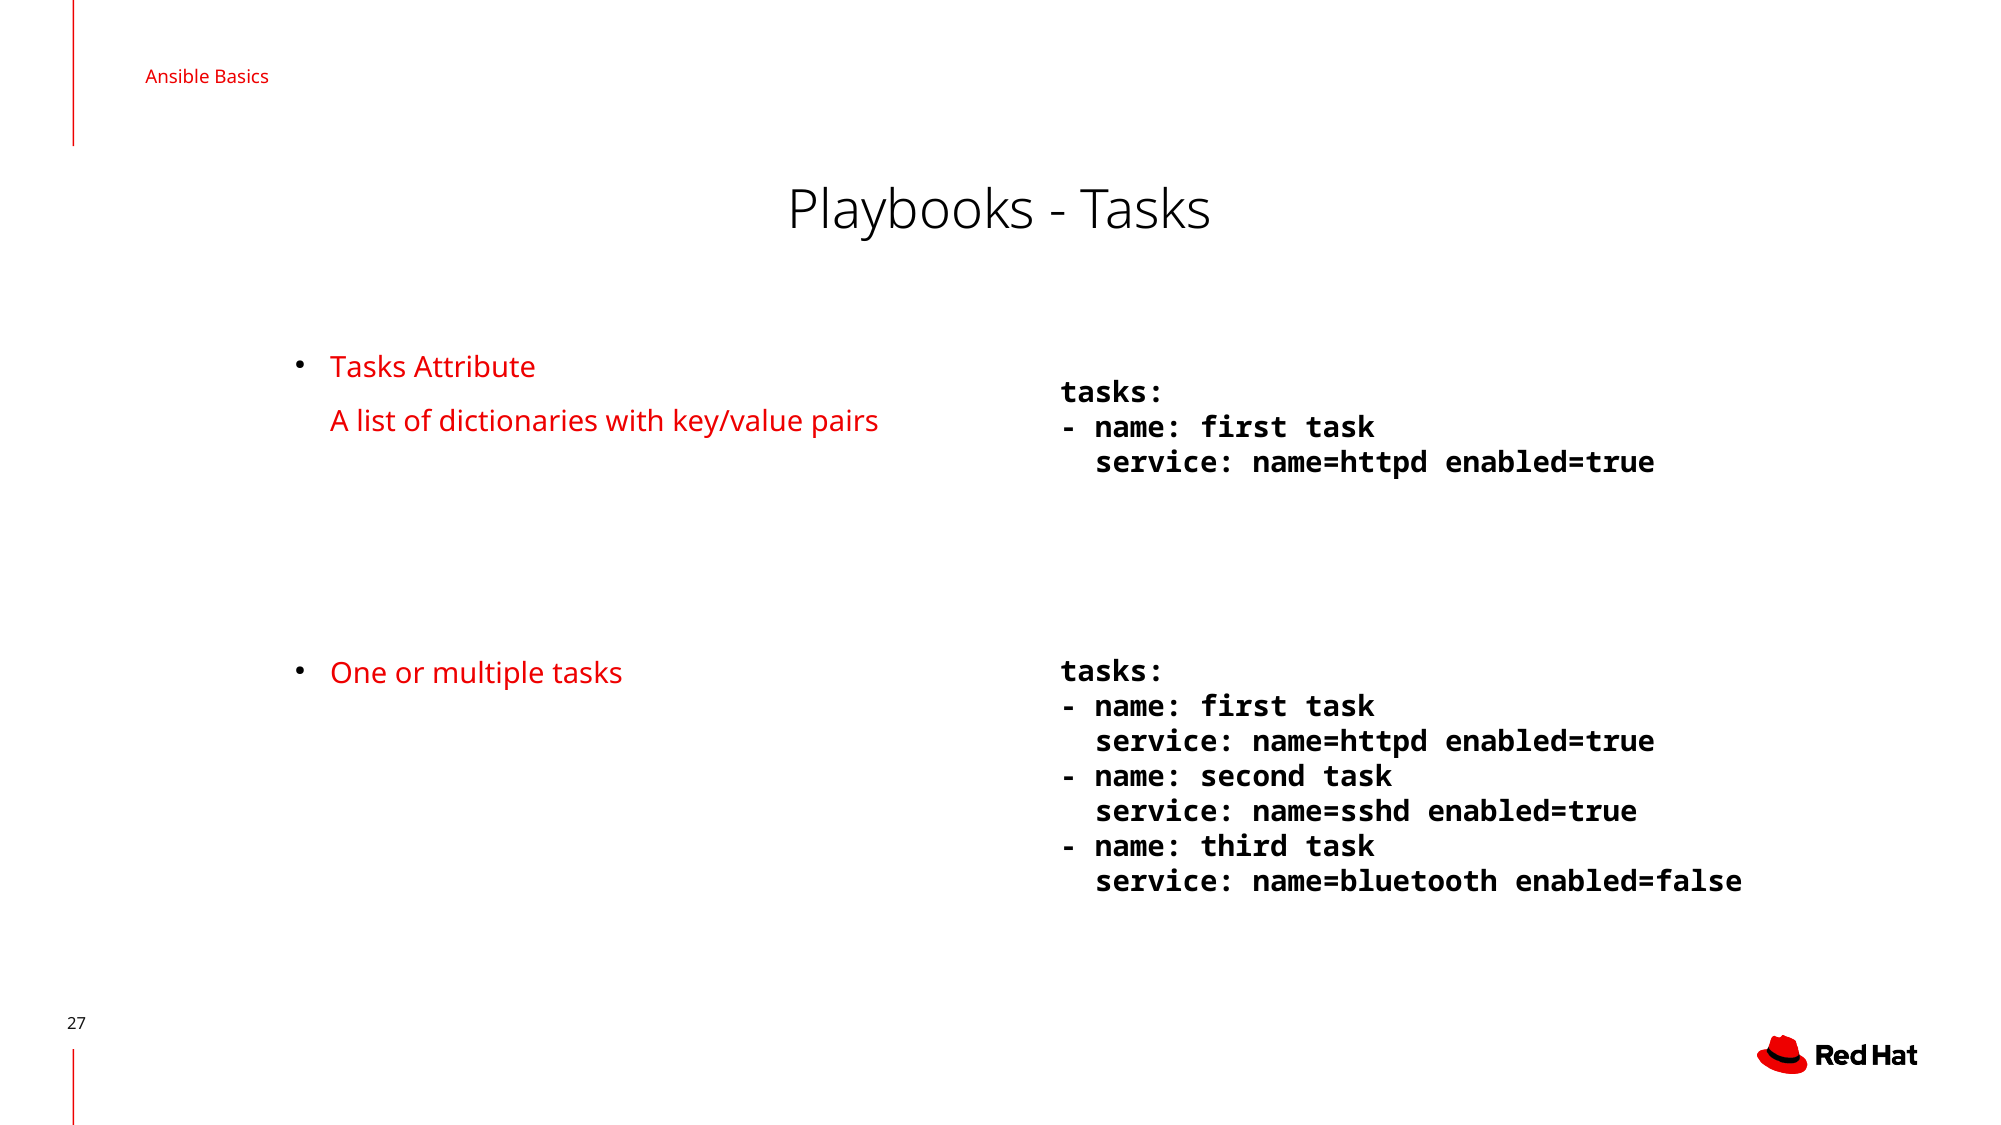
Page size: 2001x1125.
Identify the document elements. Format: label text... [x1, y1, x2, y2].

picture [1757, 1035, 1918, 1074]
subtitle Ansible Basics [73, 9, 918, 143]
text_box tasks: - name: first task service: name=httpd enabled=true tasks: - name: first task service: name=httpd enabled=true - name: second task service: name=sshd enabled=true - name: third task service: name=bluetooth enabled=false [1010, 365, 1764, 905]
title Playbooks - Tasks [287, 155, 1713, 315]
text_box Tasks Attribute A list of dictionaries with key/value pairs One or multiple tasks [294, 329, 883, 568]
